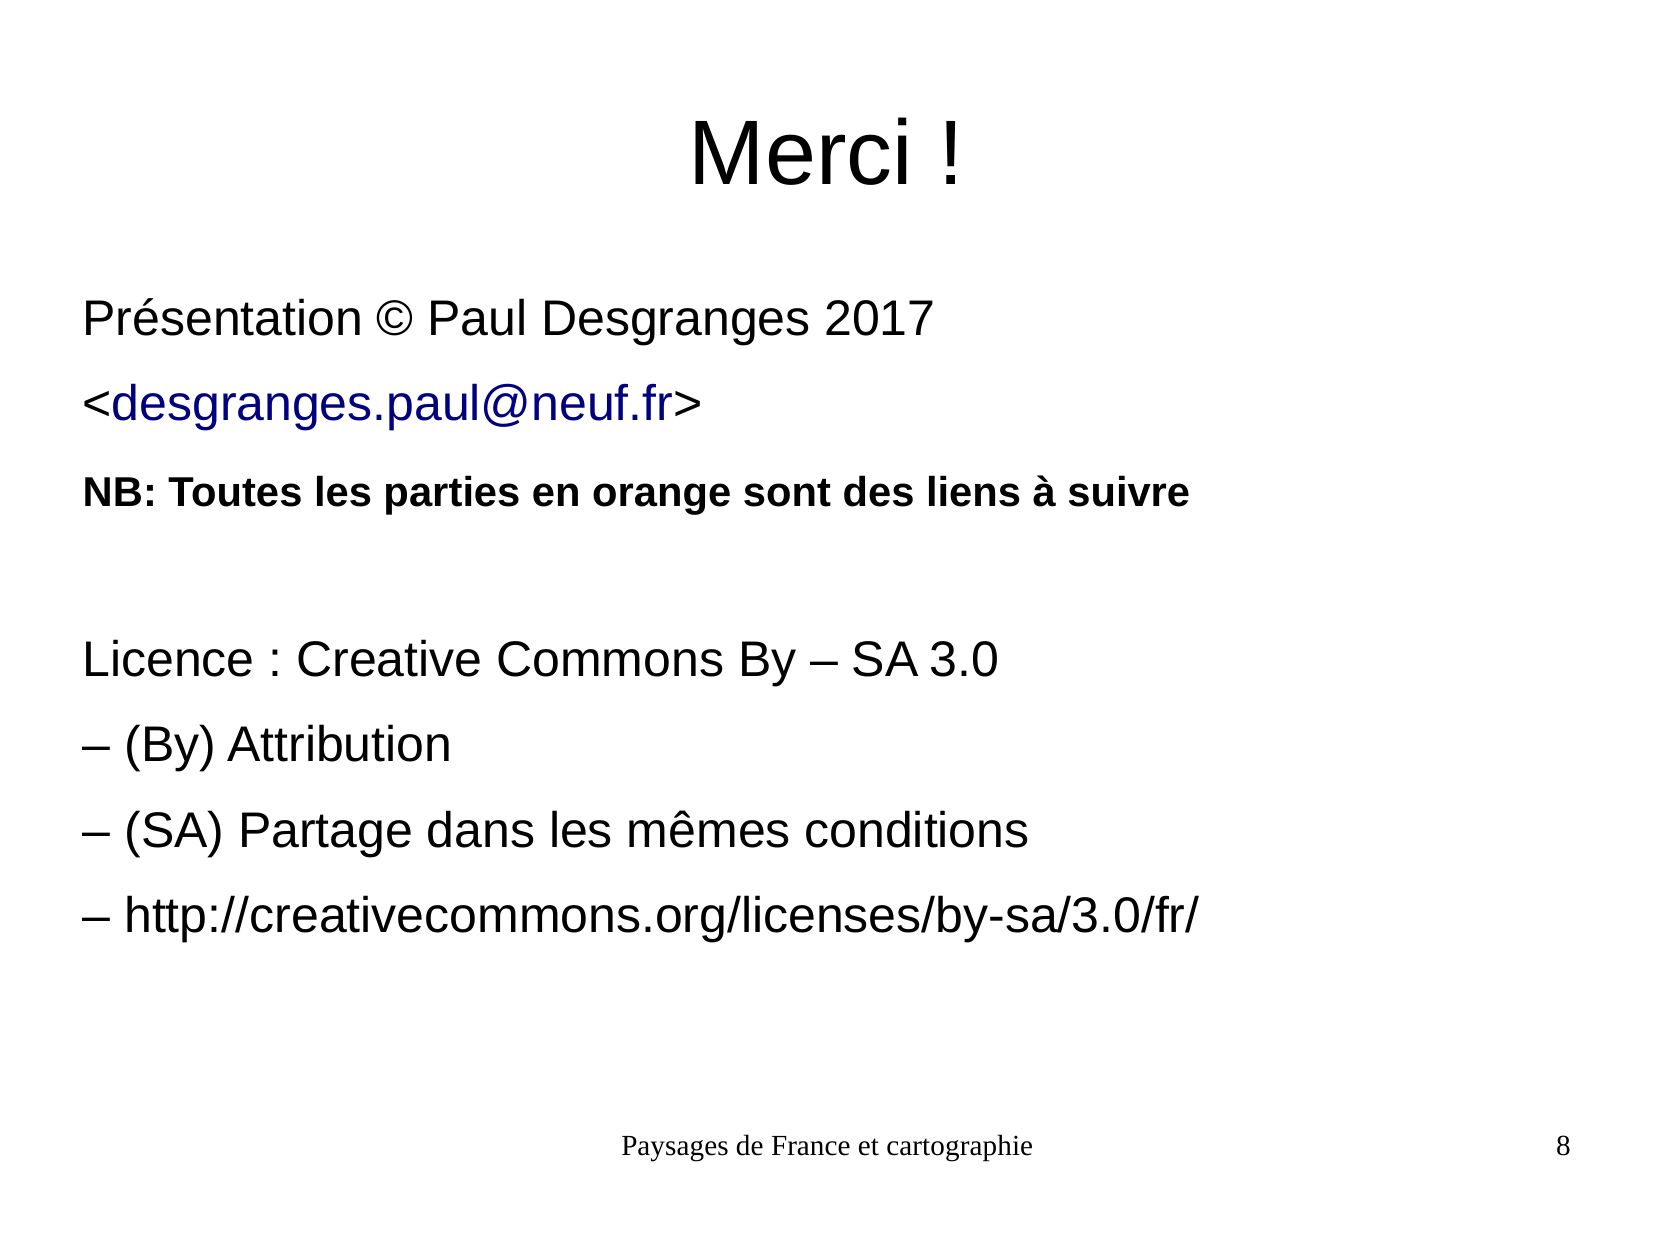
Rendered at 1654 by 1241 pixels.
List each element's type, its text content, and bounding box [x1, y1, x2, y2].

title Merci ! [82, 49, 1571, 257]
list Présentation © Paul Desgranges 2017 <desgranges.paul@neuf.fr> NB: Toutes les parties en orange sont des liens à suivre Licence : Creative Commons By – SA 3.0 – (By) Attribution – (SA) Partage dans les mêmes conditions – http://creativecommons.org/licenses/by-sa/3.0/fr/ [82, 290, 1571, 1010]
